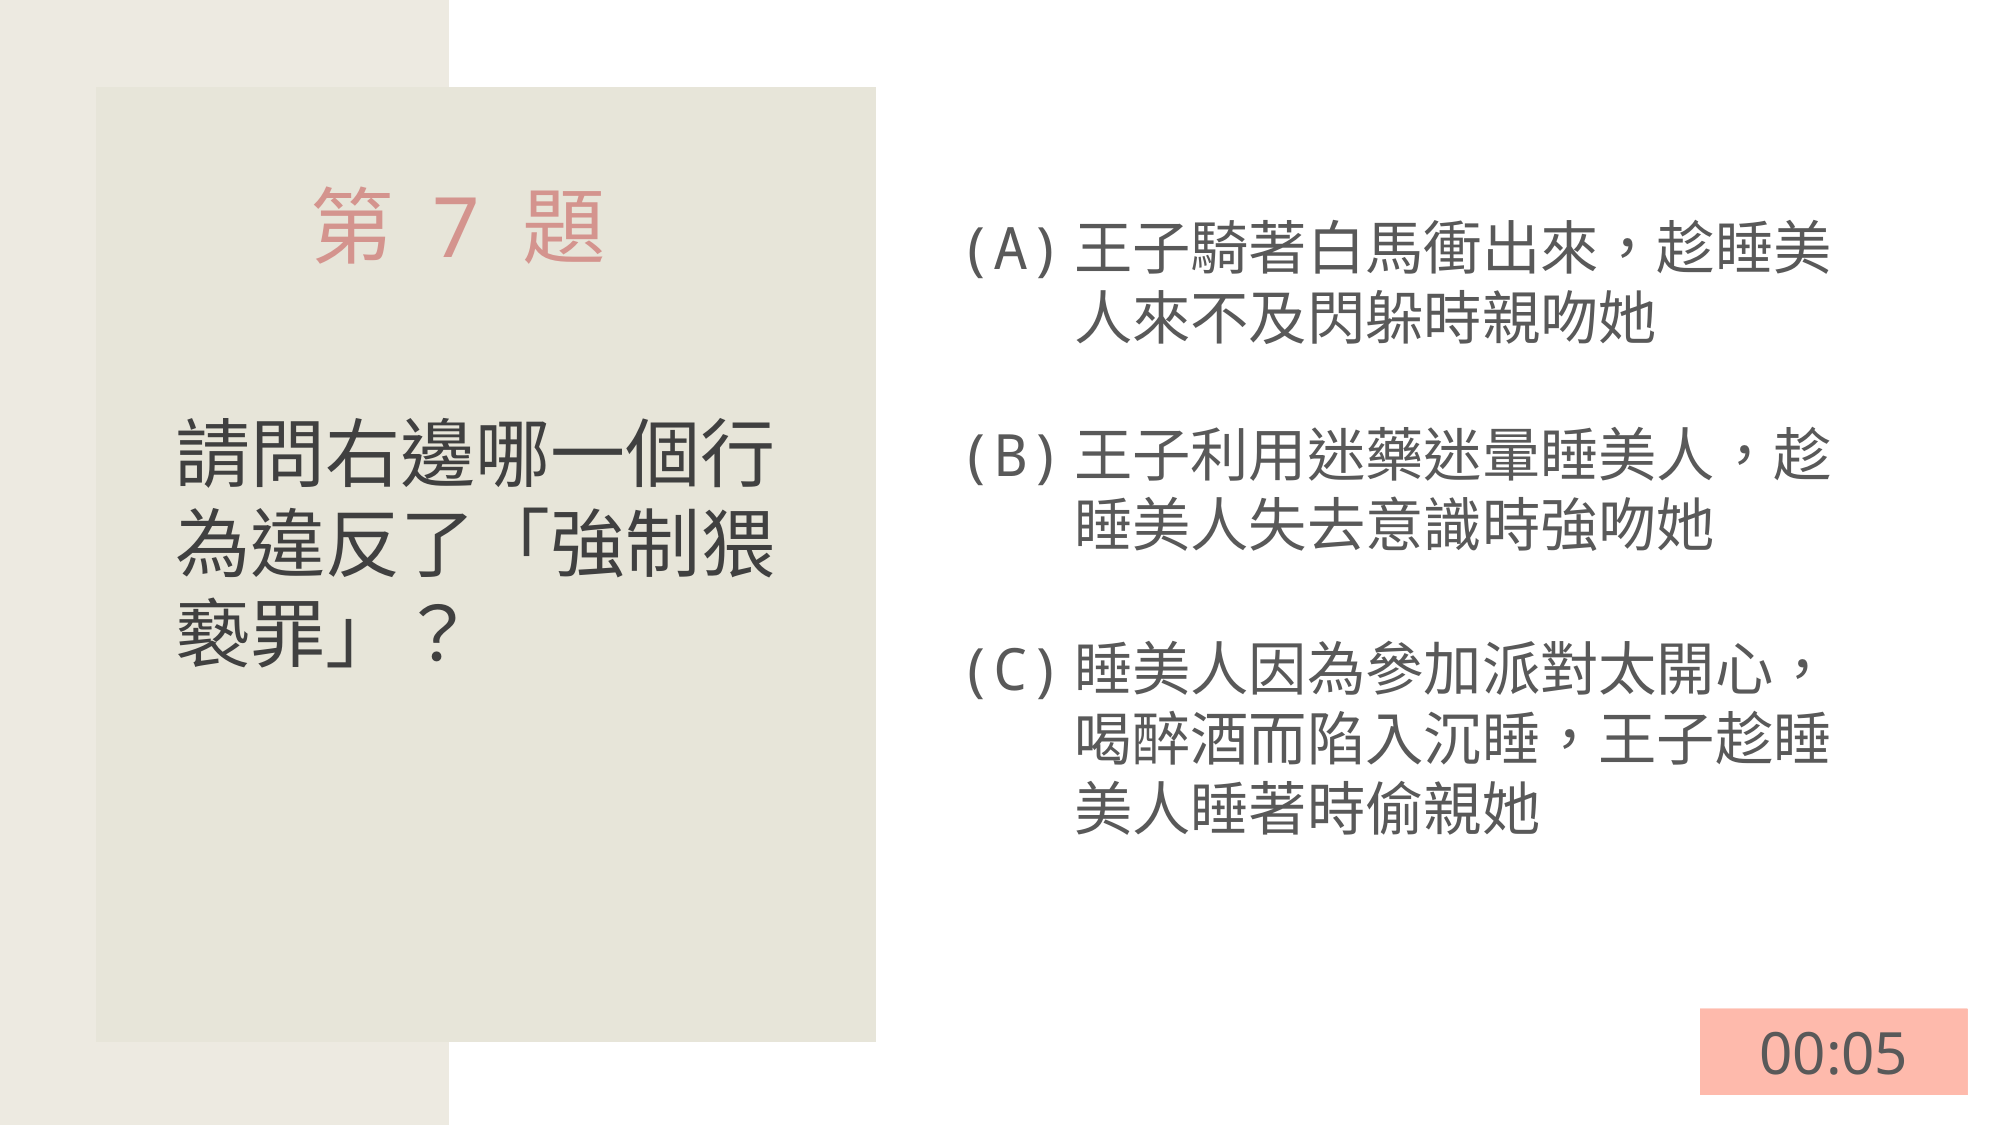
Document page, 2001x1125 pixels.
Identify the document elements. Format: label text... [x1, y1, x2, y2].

text_box 00:05 [1700, 1008, 1968, 1095]
text_box 第 7 題 [251, 165, 665, 282]
text_box (B) [943, 410, 1059, 497]
text_box 請問右邊哪一個行為違反了「強制猥褻罪」？ [160, 397, 804, 685]
text_box (C) [943, 624, 1059, 711]
text_box 王子利用迷藥迷暈睡美人，趁睡美人失去意識時強吻她 [1059, 410, 1869, 567]
text_box (A) [943, 203, 1059, 290]
text_box 王子騎著白馬衝出來，趁睡美人來不及閃躲時親吻她 [1059, 203, 1869, 361]
text_box 睡美人因為參加派對太開心，喝醉酒而陷入沉睡，王子趁睡美人睡著時偷親她 [1059, 624, 1869, 852]
